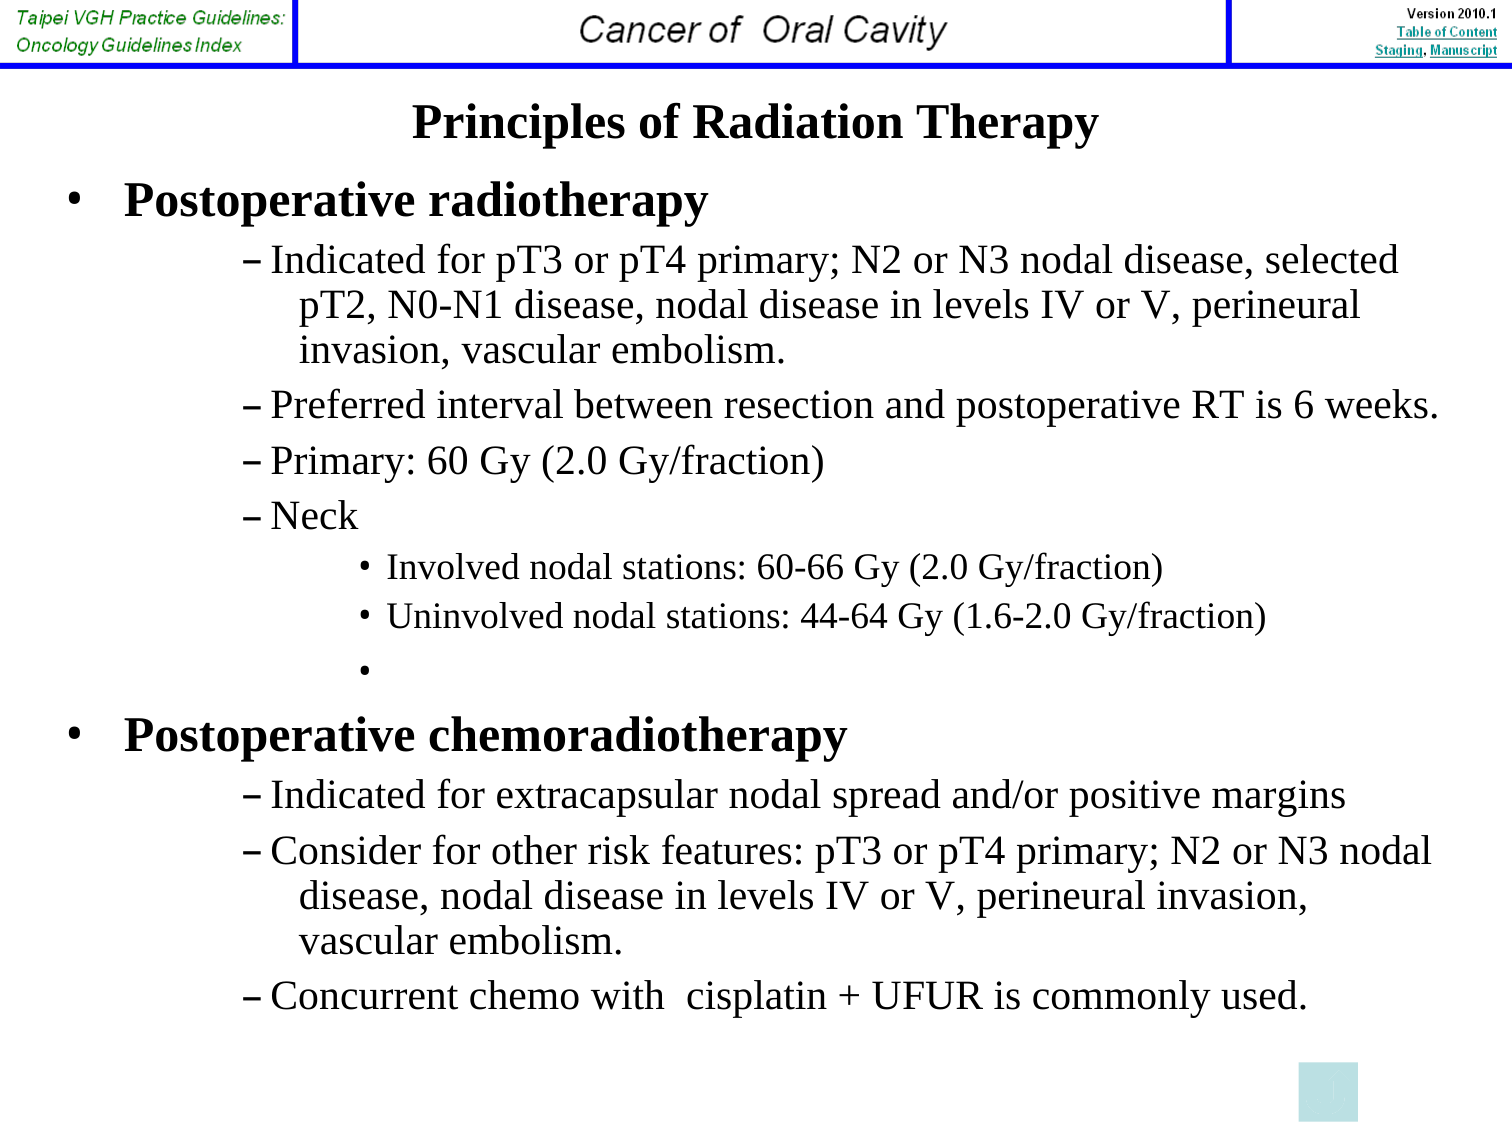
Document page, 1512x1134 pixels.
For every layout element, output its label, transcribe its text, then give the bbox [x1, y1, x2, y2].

list Postoperative radiotherapy Indicated for pT3 or pT4 primary; N2 or N3 nodal disease, selected pT2, N0-N1 disease, nodal disease in levels IV or V, perineural invasion, vascular embolism. Preferred interval between resection and postoperative RT is 6 weeks. Primary: 60 Gy (2.0 Gy/fraction) Neck Involved nodal stations: 60-66 Gy (2.0 Gy/fraction) Uninvolved nodal stations: 44-64 Gy (1.6-2.0 Gy/fraction) Postoperative chemoradiotherapy Indicated for extracapsular nodal spread and/or positive margins Consider for other risk features: pT3 or pT4 primary; N2 or N3 nodal disease, nodal disease in levels IV or V, perineural invasion, vascular embolism. Concurrent chemo with cisplatin + UFUR is commonly used. [50, 165, 1463, 1052]
title Principles of Radiation Therapy [0, 70, 1512, 166]
